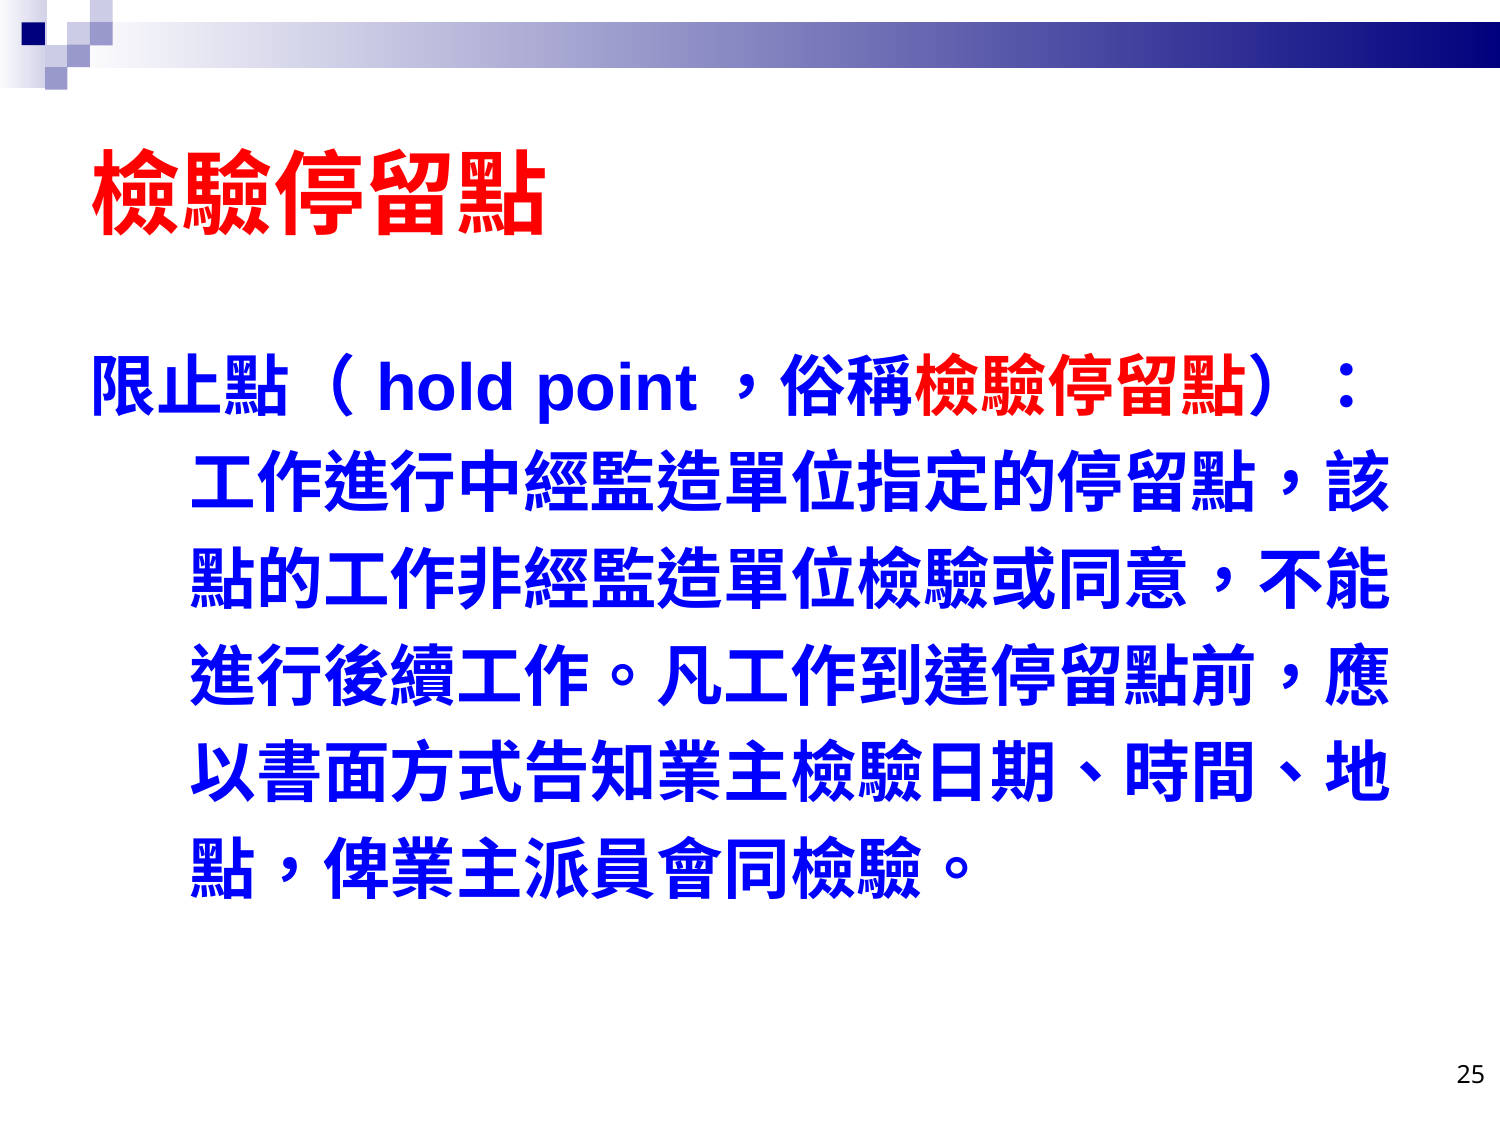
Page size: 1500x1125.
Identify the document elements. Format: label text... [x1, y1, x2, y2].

text_box <number> [1149, 1025, 1500, 1101]
list 限止點（hold point，俗稱檢驗停留點）：工作進行中經監造單位指定的停留點，該點的工作非經監造單位檢驗或同意，不能進行後續工作。凡工作到達停留點前，應以書面方式告知業主檢驗日期、時間、地點，俾業主派員會同檢驗。 [74, 324, 1426, 964]
title 檢驗停留點 [74, 75, 1426, 300]
